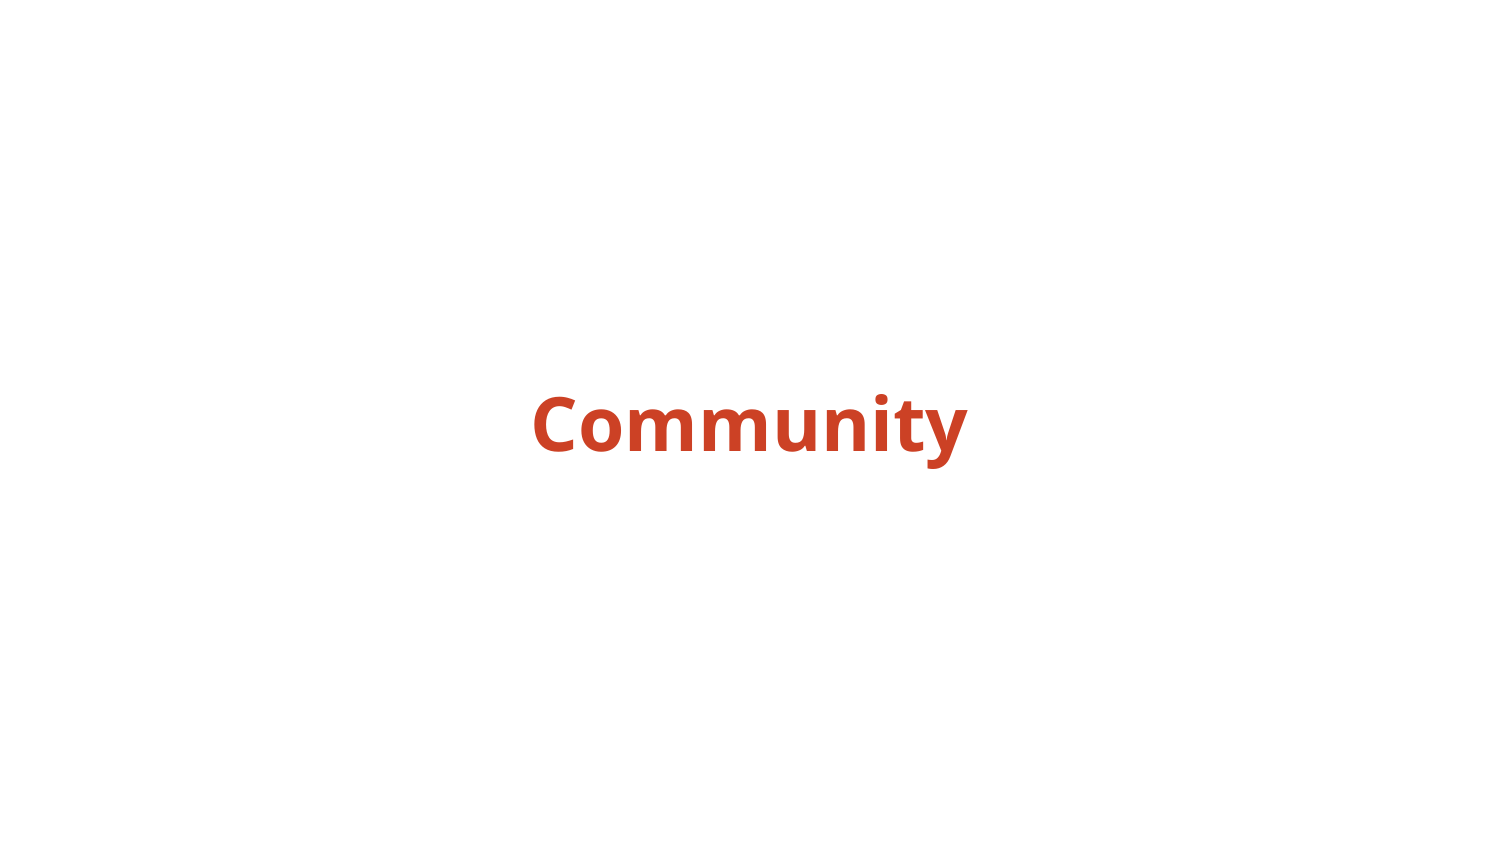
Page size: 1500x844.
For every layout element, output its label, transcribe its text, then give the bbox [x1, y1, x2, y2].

title Community [149, 297, 1351, 547]
